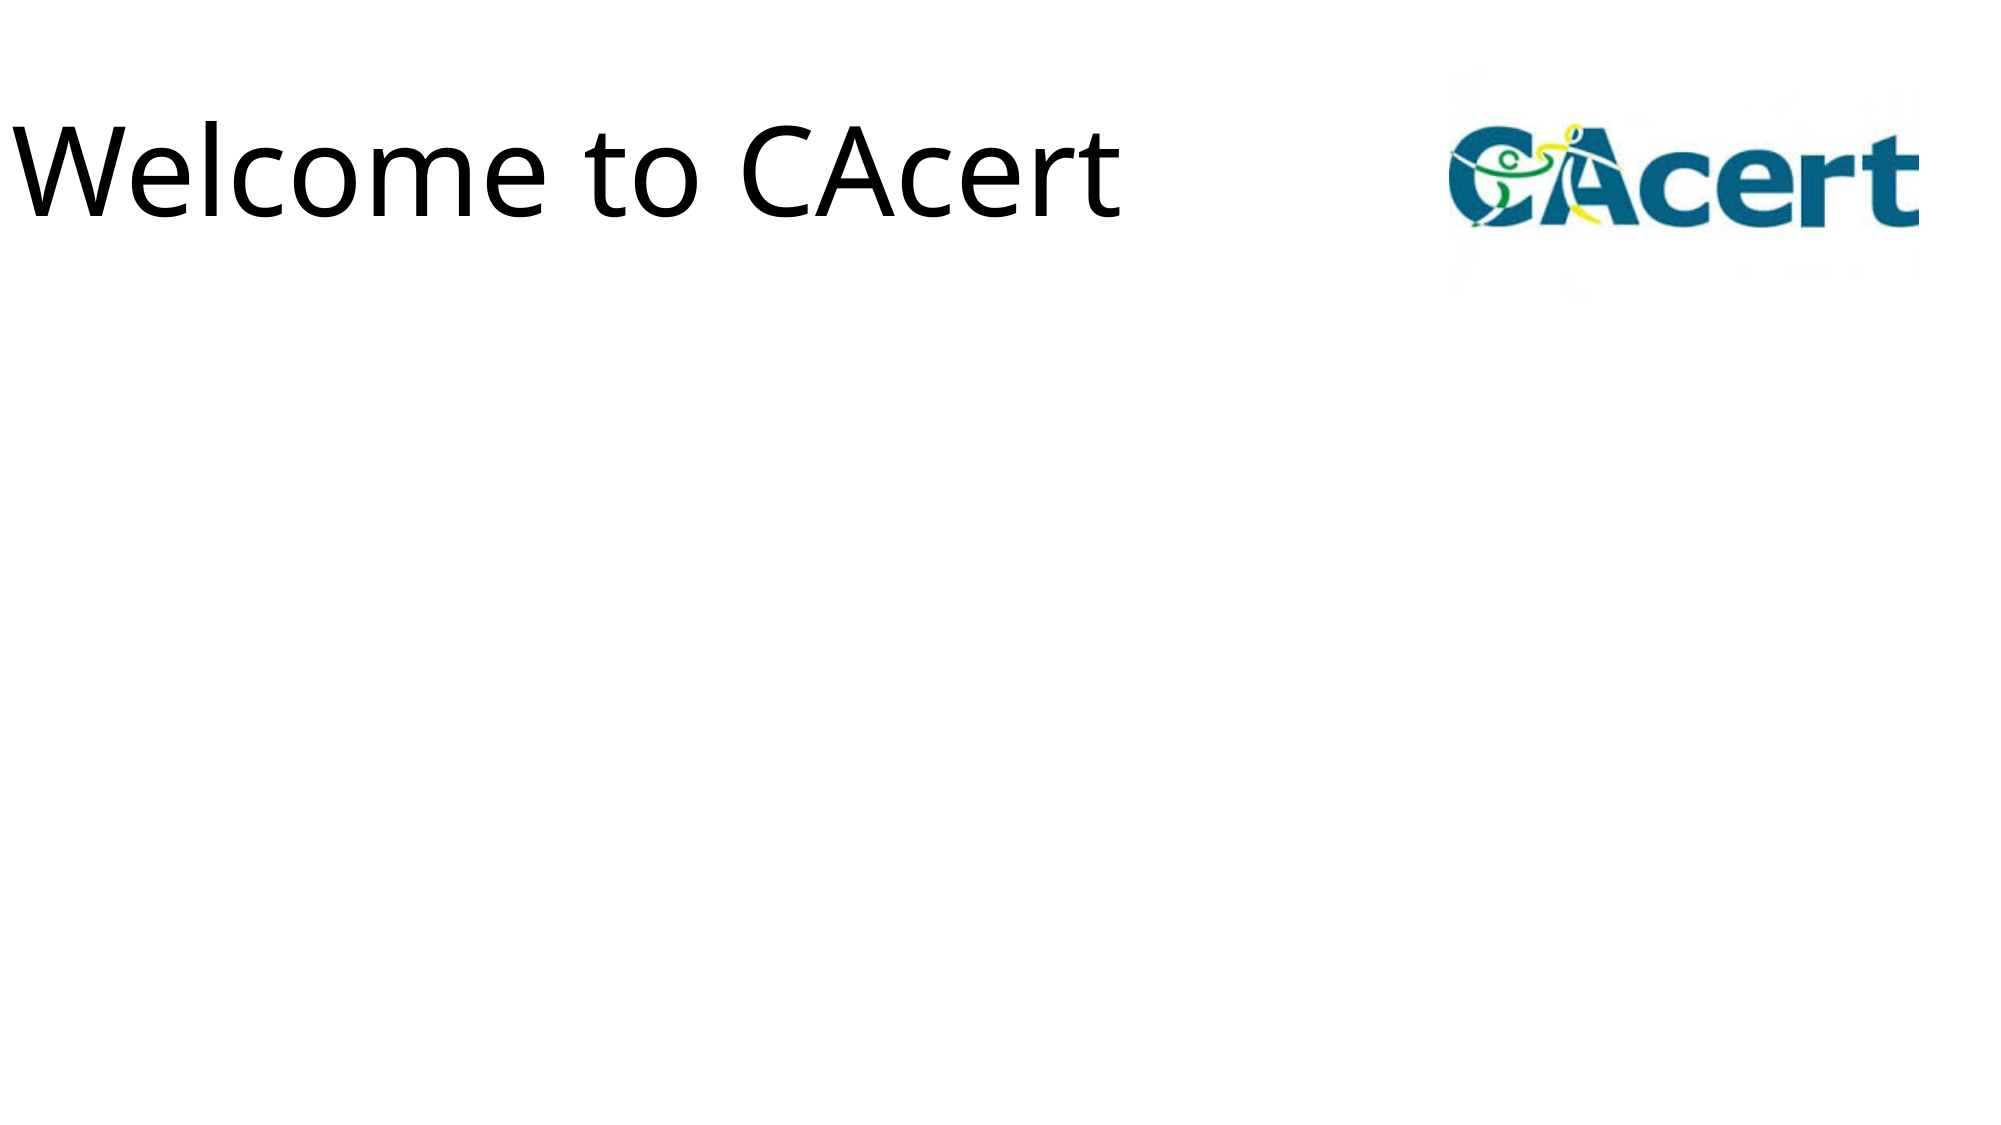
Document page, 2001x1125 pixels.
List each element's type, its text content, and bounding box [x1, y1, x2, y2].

title Welcome to CAcert [0, 86, 1318, 251]
